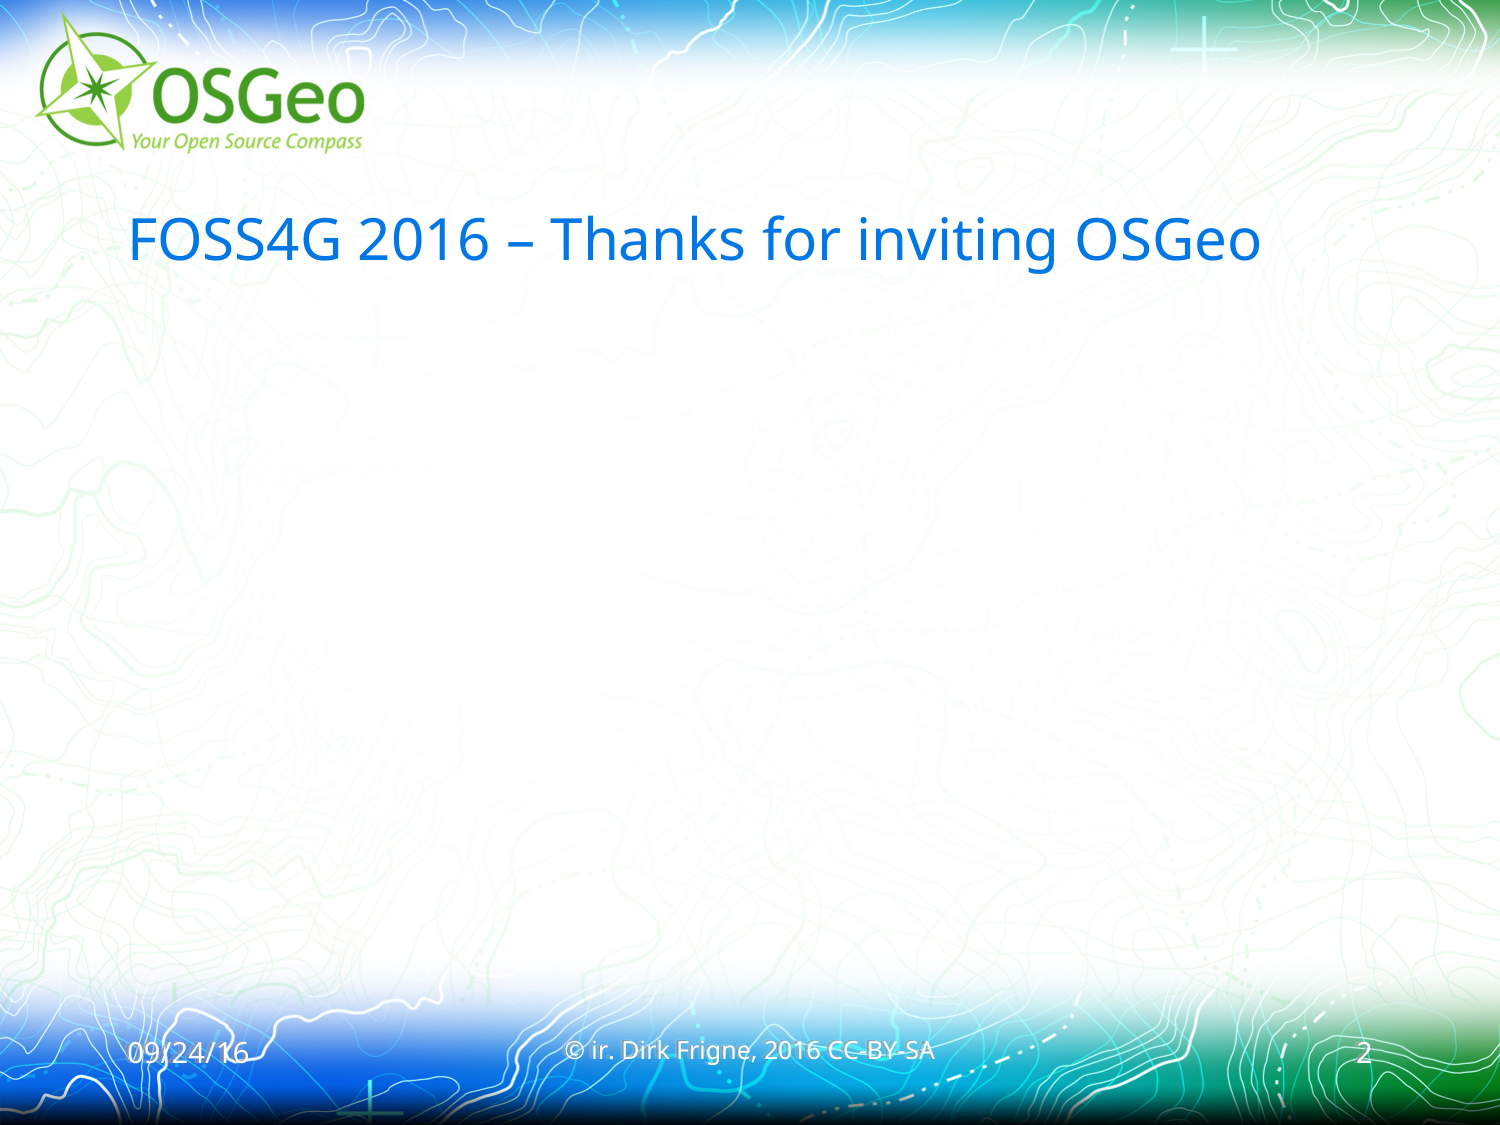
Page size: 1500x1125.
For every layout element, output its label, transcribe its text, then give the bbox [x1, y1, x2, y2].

title FOSS4G 2016 – Thanks for inviting OSGeo [112, 187, 1388, 288]
picture [0, 0, 1500, 1125]
